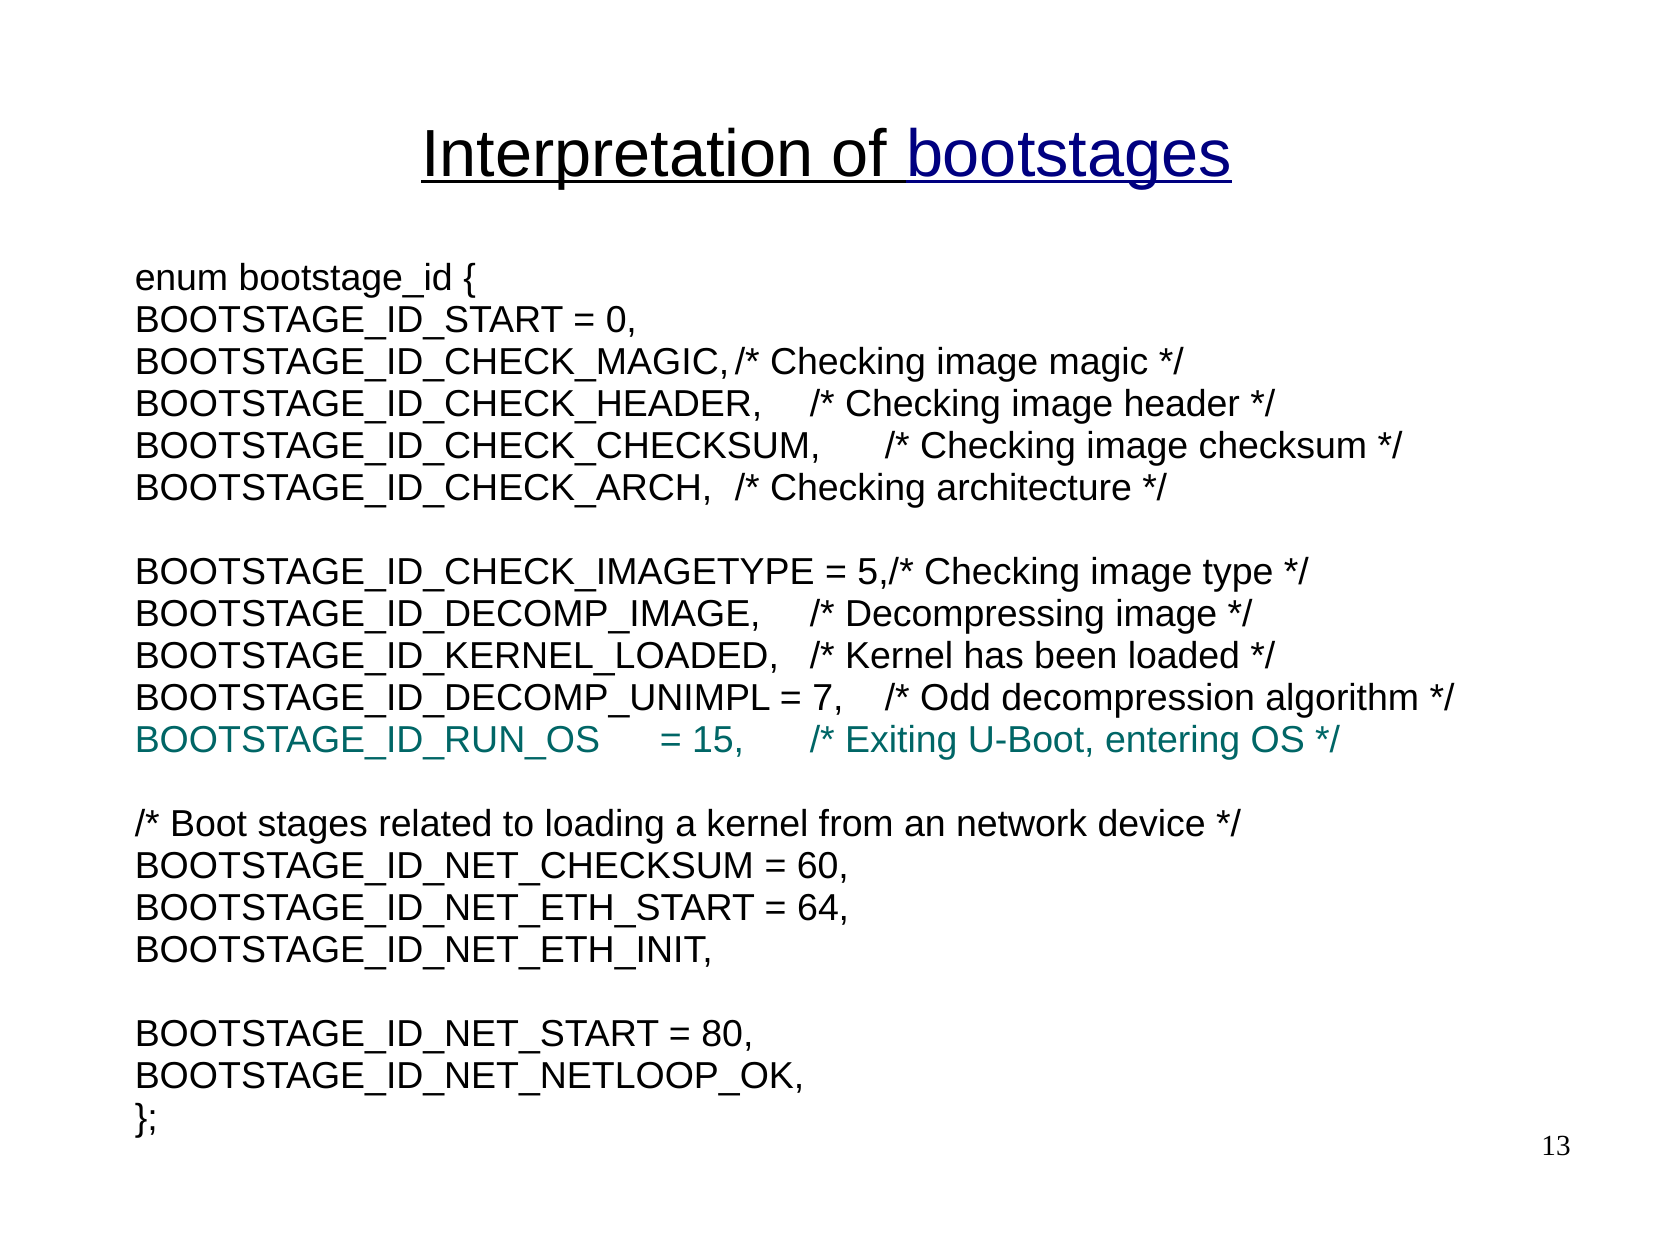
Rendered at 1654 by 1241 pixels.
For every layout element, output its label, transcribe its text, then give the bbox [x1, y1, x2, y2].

title Interpretation of bootstages [82, 49, 1571, 257]
text_box enum bootstage_id { BOOTSTAGE_ID_START = 0, BOOTSTAGE_ID_CHECK_MAGIC, /* Checking image magic */ BOOTSTAGE_ID_CHECK_HEADER, /* Checking image header */ BOOTSTAGE_ID_CHECK_CHECKSUM, /* Checking image checksum */ BOOTSTAGE_ID_CHECK_ARCH, /* Checking architecture */ BOOTSTAGE_ID_CHECK_IMAGETYPE = 5,/* Checking image type */ BOOTSTAGE_ID_DECOMP_IMAGE, /* Decompressing image */ BOOTSTAGE_ID_KERNEL_LOADED, /* Kernel has been loaded */ BOOTSTAGE_ID_DECOMP_UNIMPL = 7, /* Odd decompression algorithm */ BOOTSTAGE_ID_RUN_OS = 15, /* Exiting U-Boot, entering OS */ /* Boot stages related to loading a kernel from an network device */ BOOTSTAGE_ID_NET_CHECKSUM = 60, BOOTSTAGE_ID_NET_ETH_START = 64, BOOTSTAGE_ID_NET_ETH_INIT, BOOTSTAGE_ID_NET_START = 80, BOOTSTAGE_ID_NET_NETLOOP_OK, }; [120, 257, 1516, 1150]
